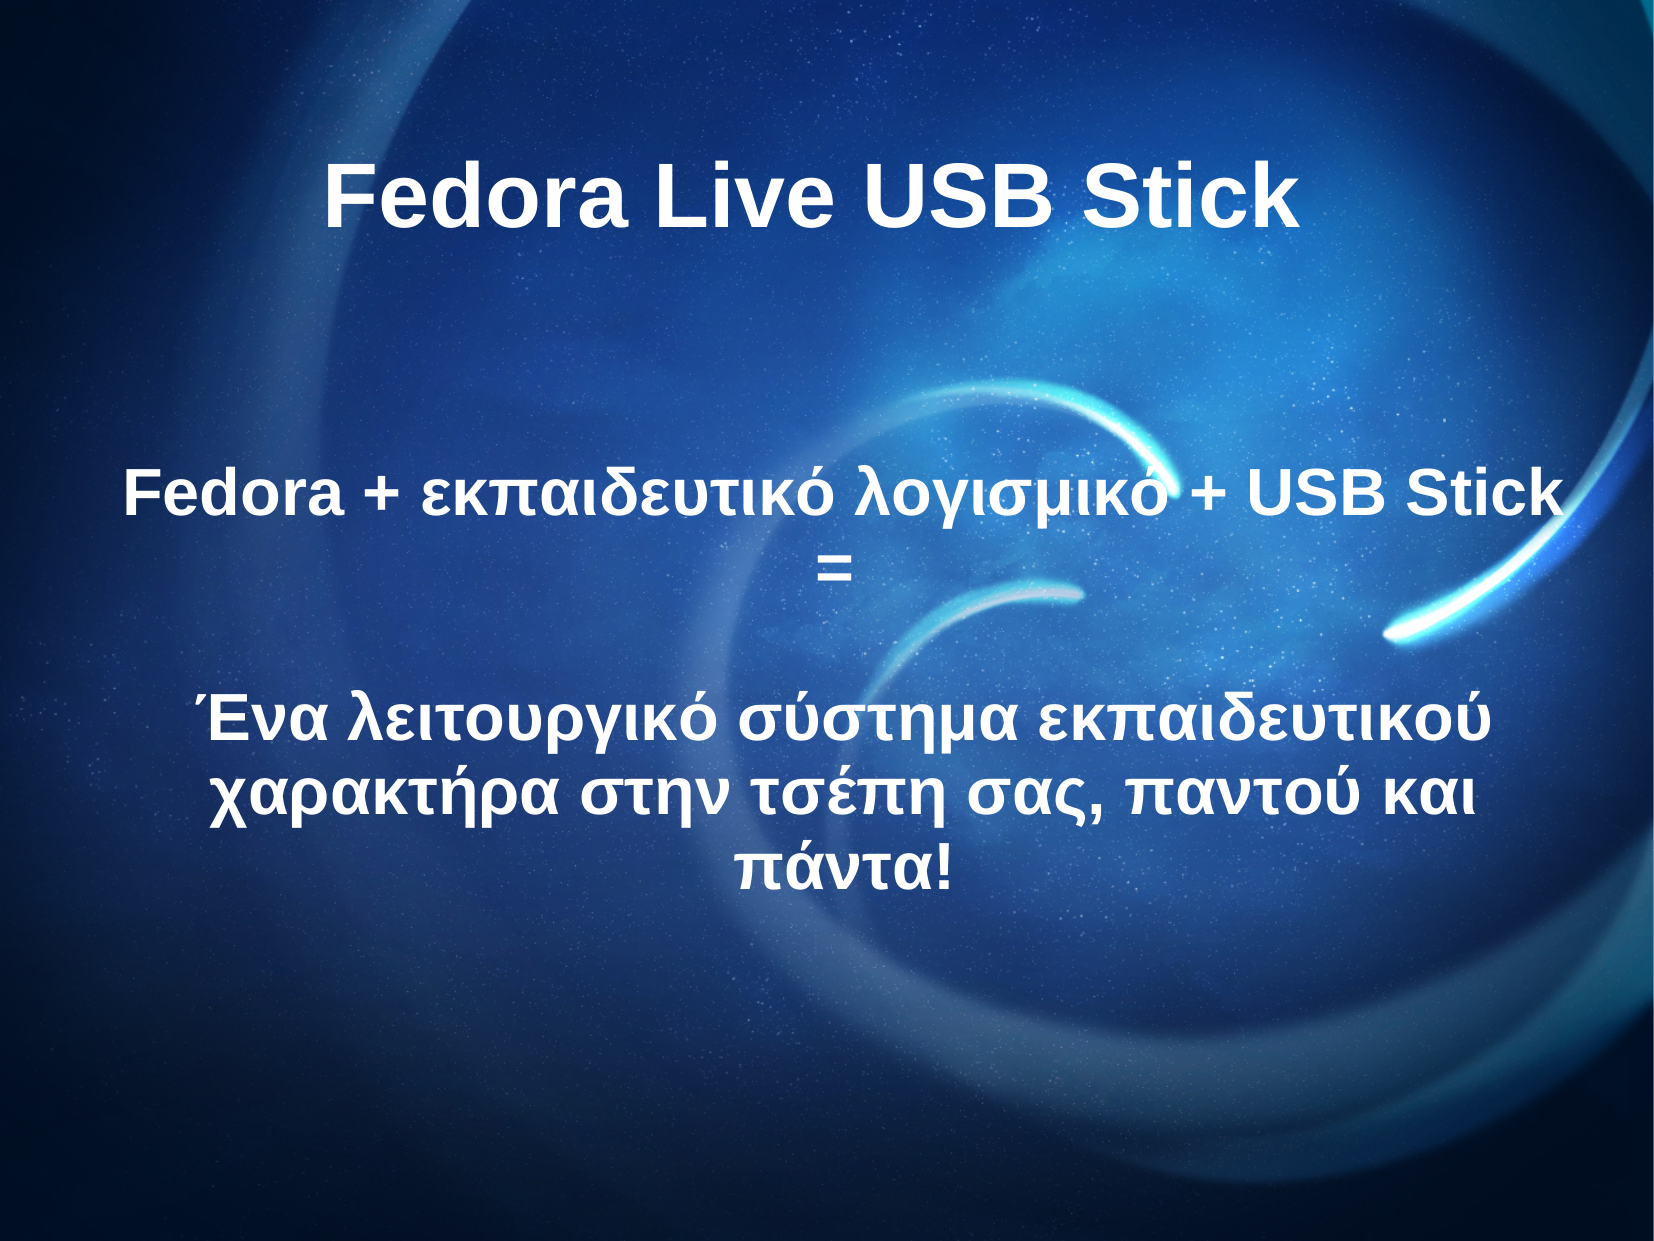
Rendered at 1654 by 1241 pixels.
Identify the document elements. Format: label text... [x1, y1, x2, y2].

title Fedora Live USB Stick [118, 119, 1506, 273]
subtitle Fedora + εκπαιδευτικό λογισμικό + USB Stick = Ένα λειτουργικό σύστημα εκπαιδευτικού χαρακτήρα στην τσέπη σας, παντού και πάντα! [118, 374, 1571, 985]
text_box [75, 37, 788, 155]
picture [0, 0, 1654, 1241]
